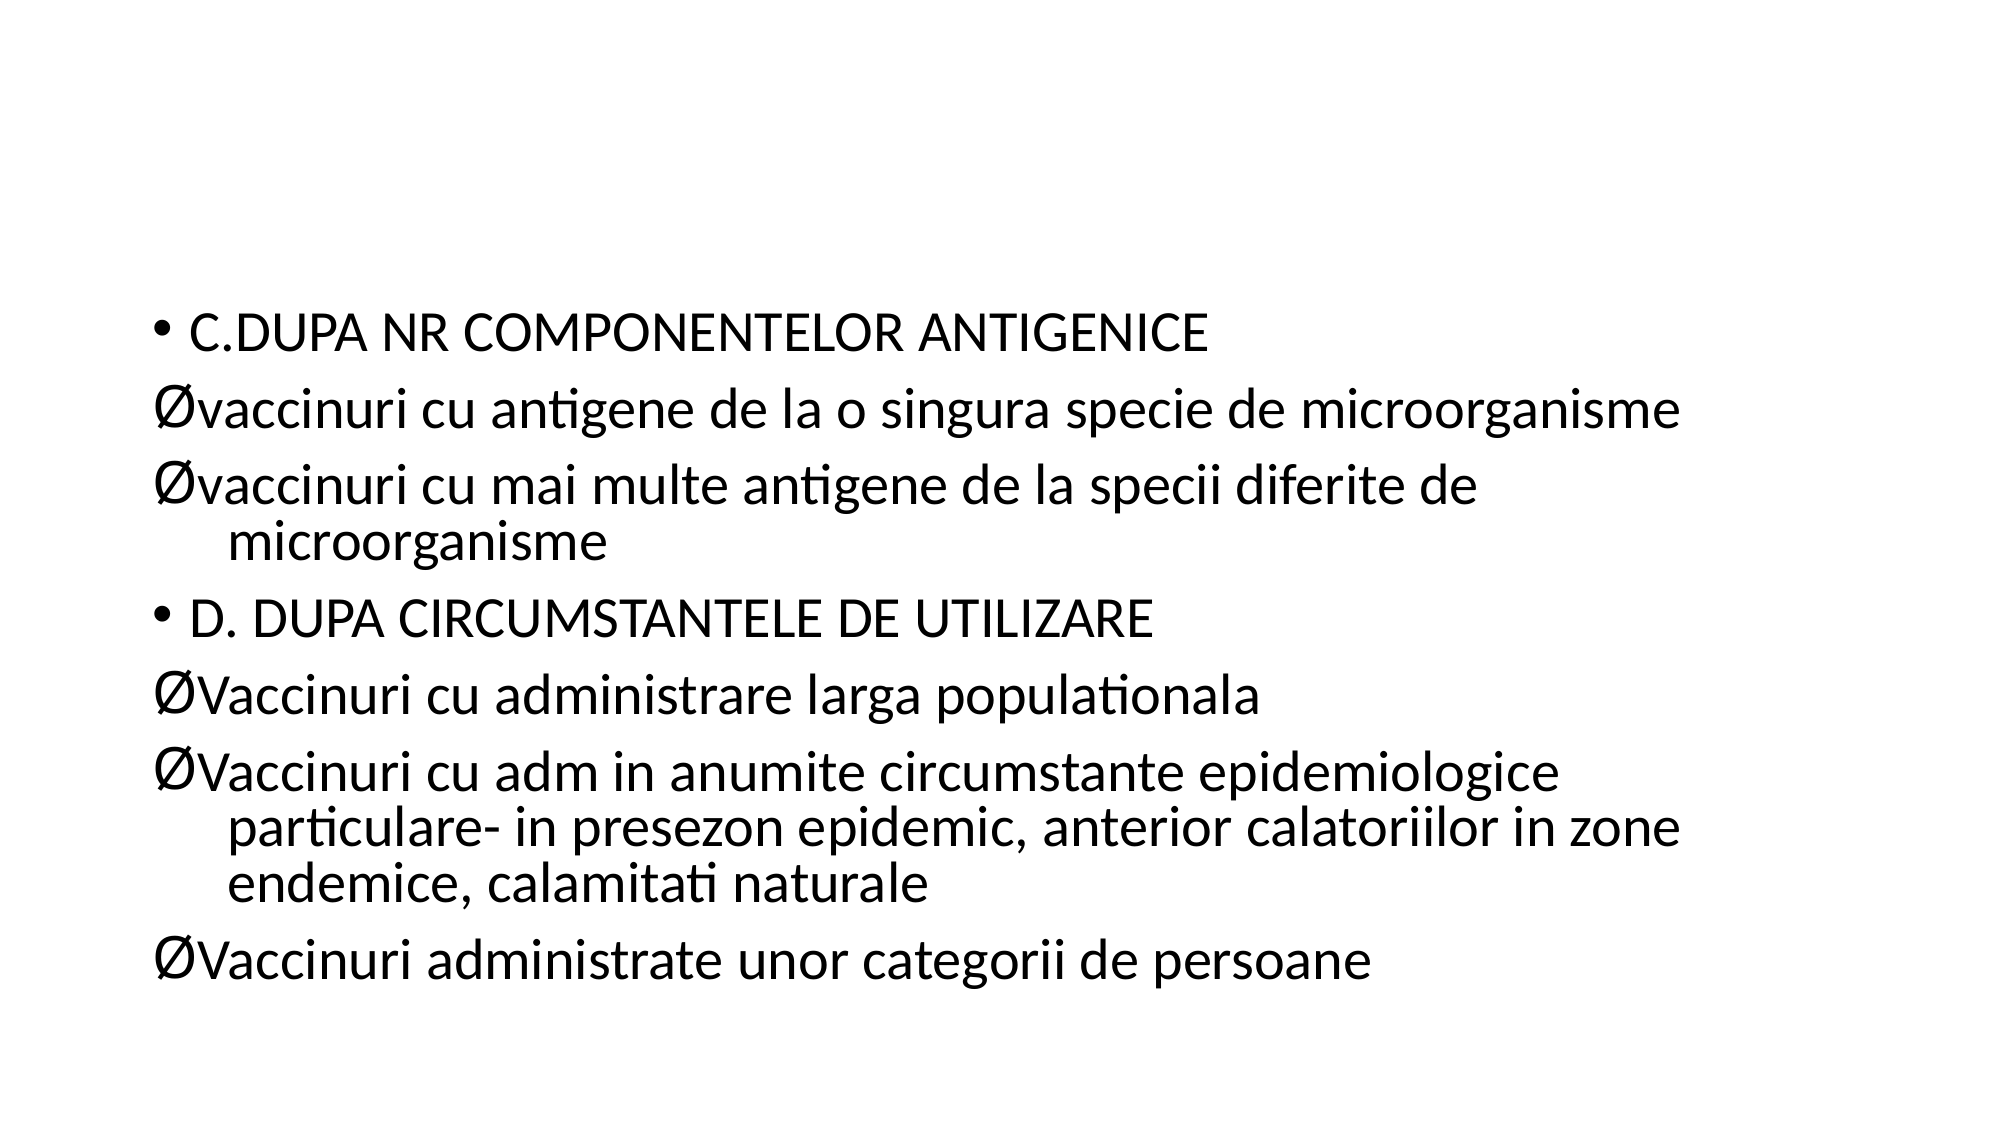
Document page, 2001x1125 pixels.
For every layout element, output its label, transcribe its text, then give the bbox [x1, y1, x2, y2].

list C.DUPA NR COMPONENTELOR ANTIGENICE vaccinuri cu antigene de la o singura specie de microorganisme vaccinuri cu mai multe antigene de la specii diferite de microorganisme D. DUPA CIRCUMSTANTELE DE UTILIZARE Vaccinuri cu administrare larga populationala Vaccinuri cu adm in anumite circumstante epidemiologice particulare- in presezon epidemic, anterior calatoriilor in zone endemice, calamitati naturale Vaccinuri administrate unor categorii de persoane [137, 299, 1863, 1014]
